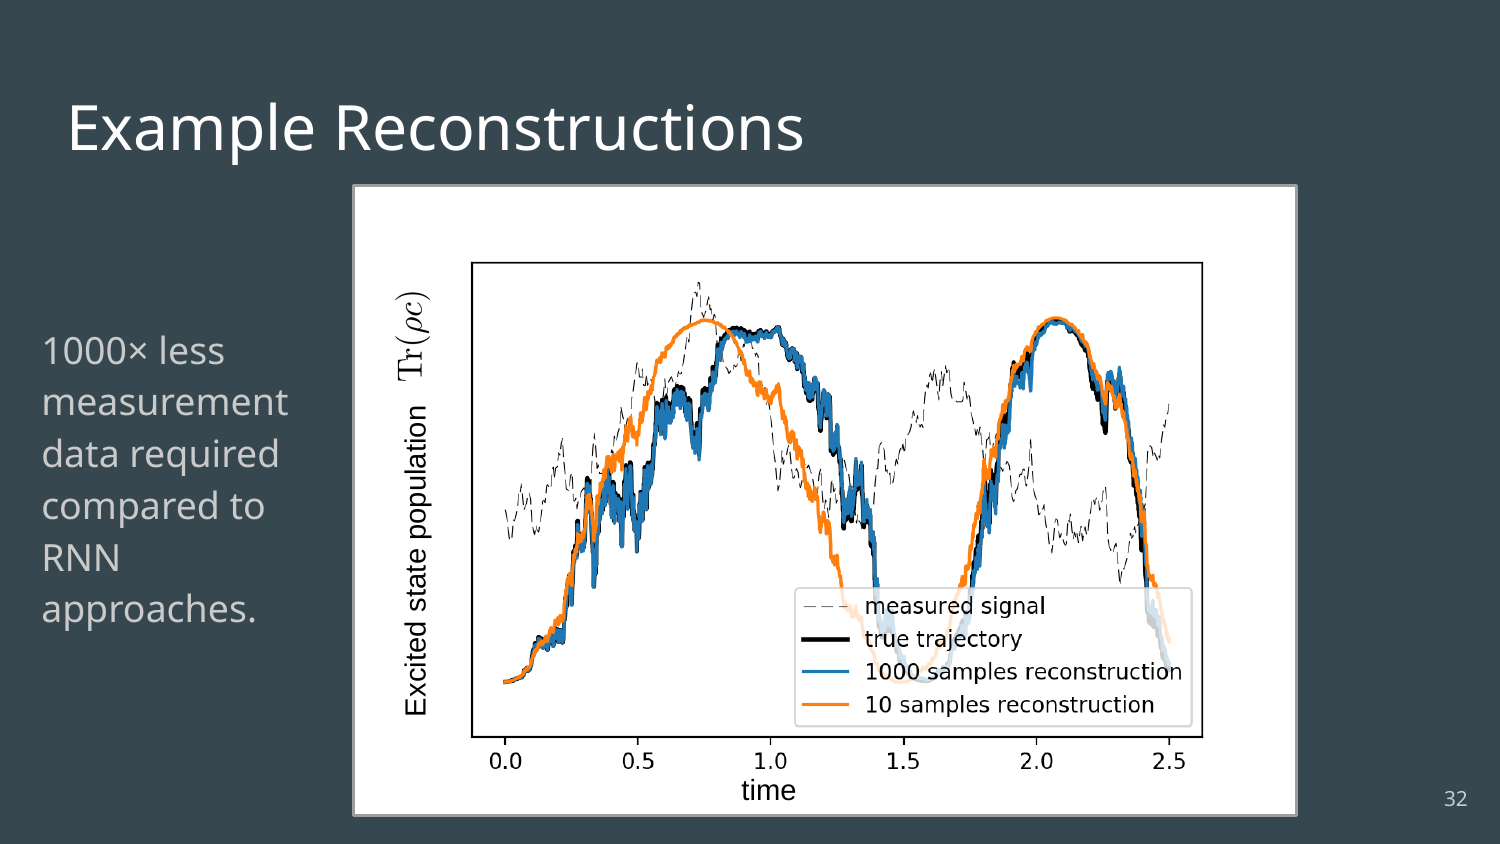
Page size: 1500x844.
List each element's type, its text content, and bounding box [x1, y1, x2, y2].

text_box Excited state population [381, 238, 415, 733]
picture [354, 187, 1296, 815]
text_box time [726, 756, 921, 790]
list 1000× less measurement data required compared to RNN approaches. [26, 304, 335, 653]
slide_number <number> [1392, 767, 1483, 833]
title Example Reconstructions [51, 72, 1449, 167]
